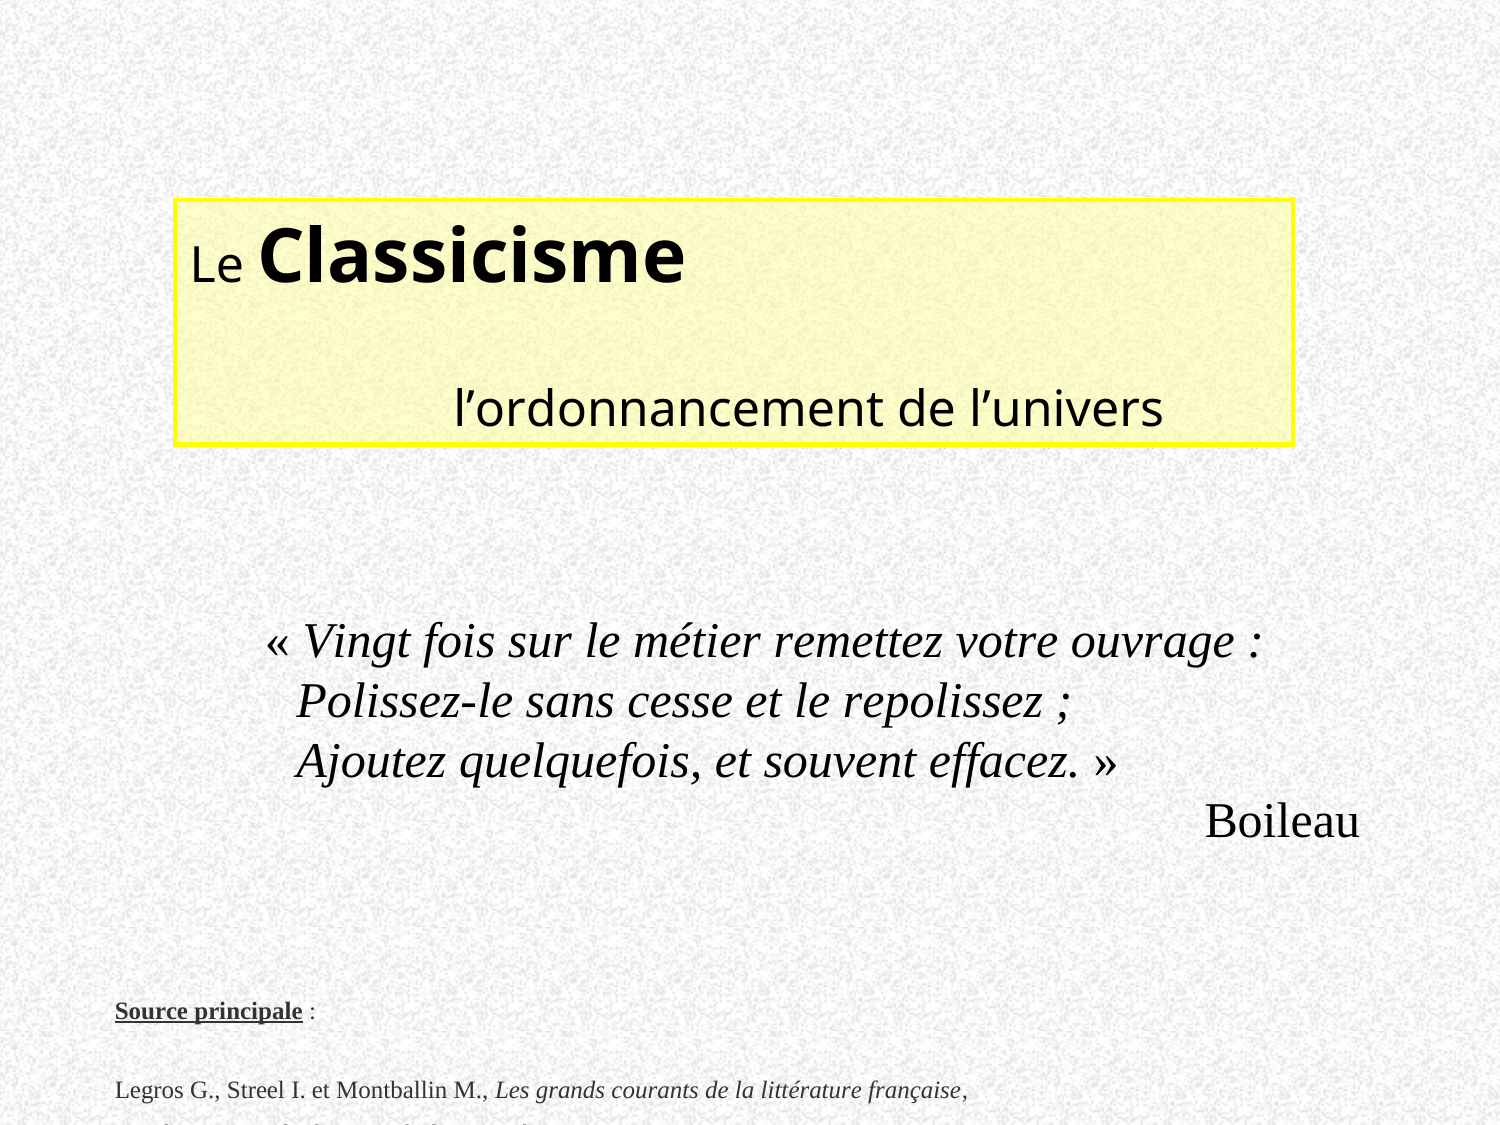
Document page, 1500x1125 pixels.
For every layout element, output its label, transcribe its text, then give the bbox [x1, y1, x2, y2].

text_box Le Classicisme l’ordonnancement de l’univers [174, 200, 1293, 445]
text_box « Vingt fois sur le métier remettez votre ouvrage : Polissez-le sans cesse et le repolissez ; Ajoutez quelquefois, et souvent effacez. » Boileau [249, 599, 1376, 856]
text_box Source principale : Legros G., Streel I. et Montballin M., Les grands courants de la littérature française, Actualquarto, SA Ed. Altiora Averbode, 2003. isbn : 90-317-1970-6 [99, 975, 1026, 1125]
picture [0, 0, 1500, 1125]
